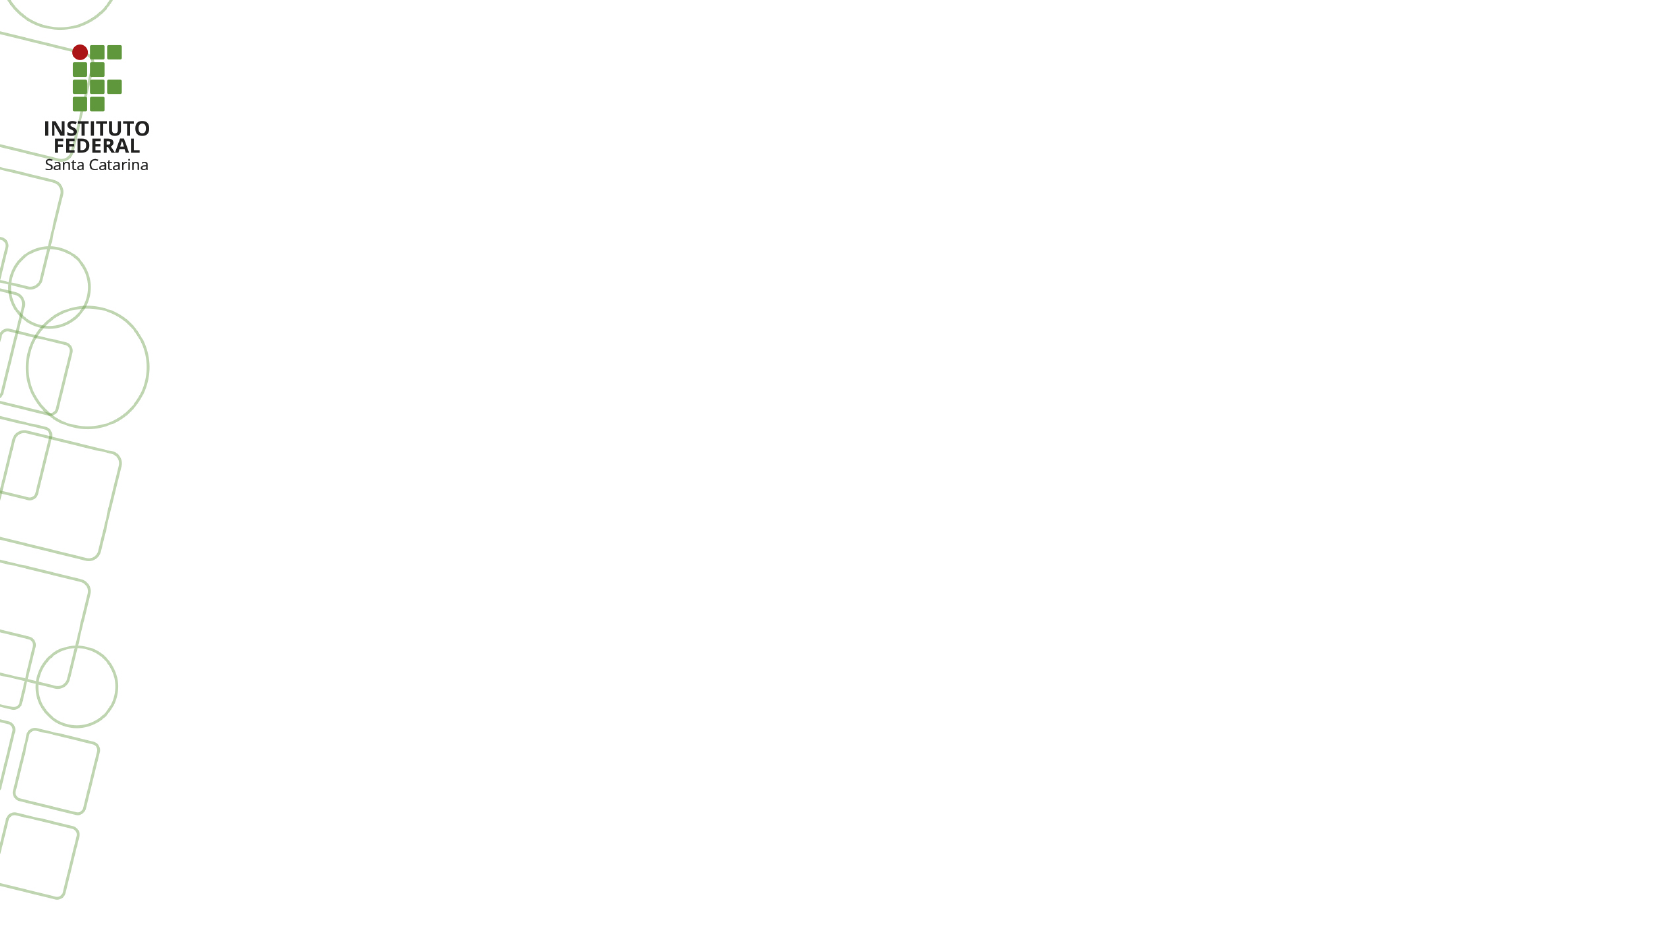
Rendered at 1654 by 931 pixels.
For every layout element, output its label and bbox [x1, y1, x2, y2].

picture [0, 0, 1317, 931]
